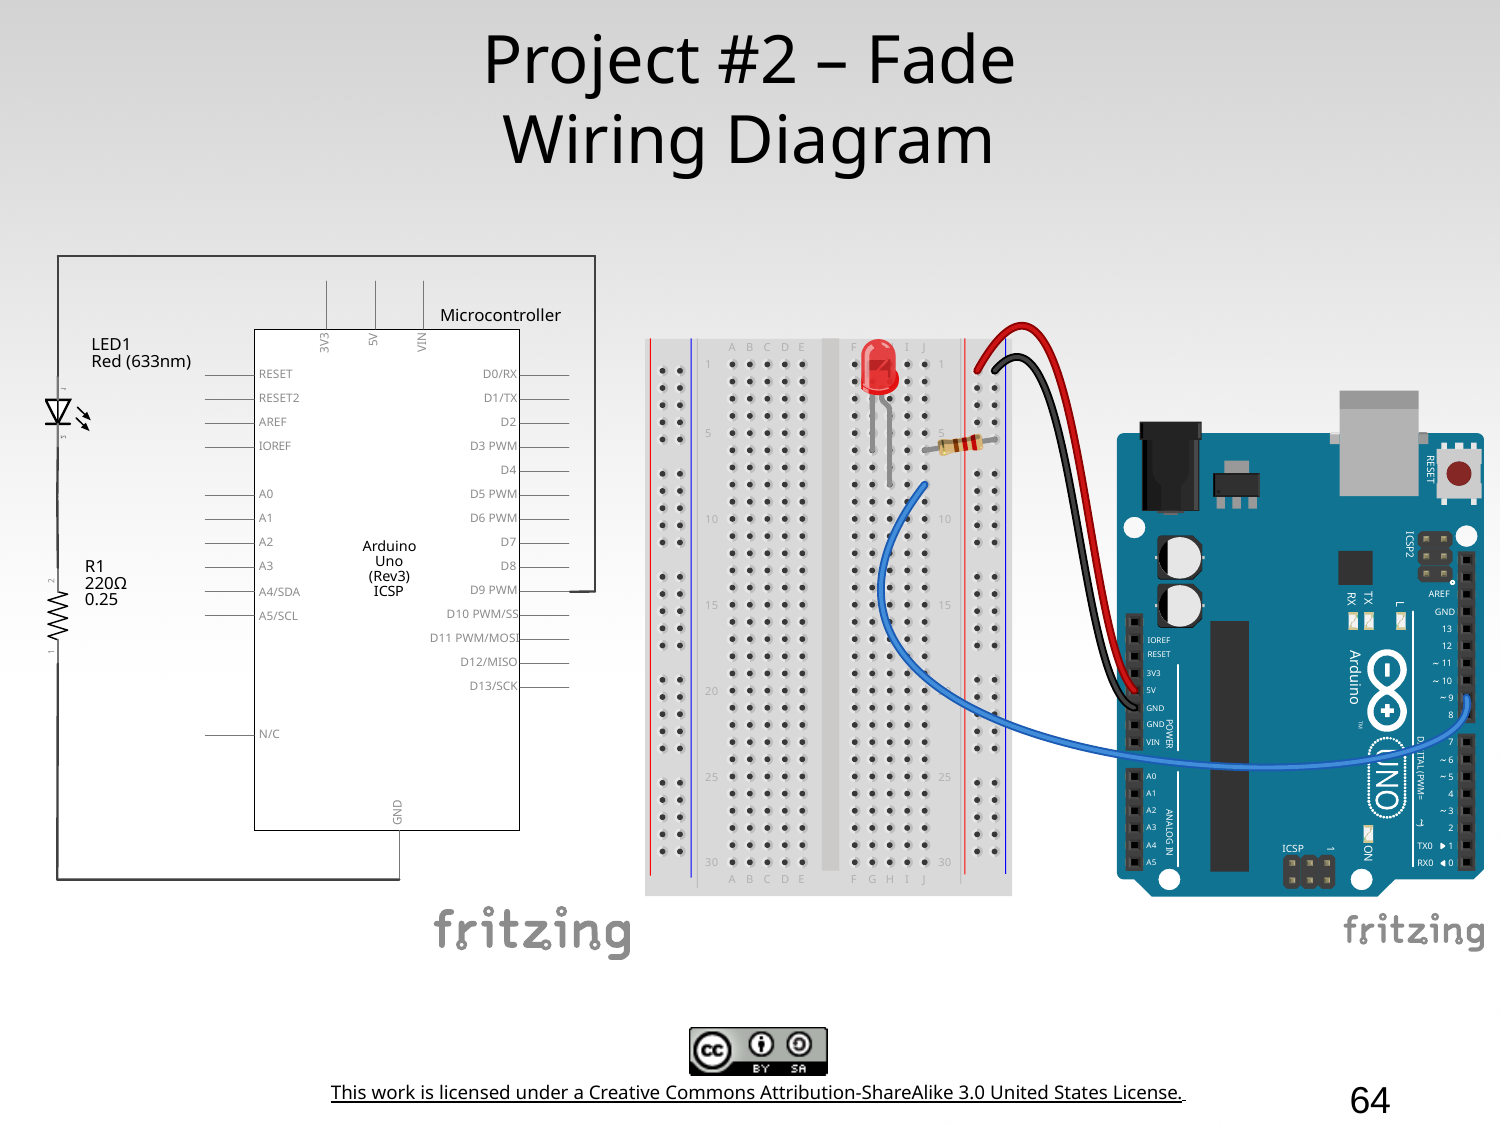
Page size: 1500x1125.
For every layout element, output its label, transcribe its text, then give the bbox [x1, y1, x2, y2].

picture [0, 0, 1500, 1125]
title Project #2 – Fade Wiring Diagram [112, 2, 1388, 190]
